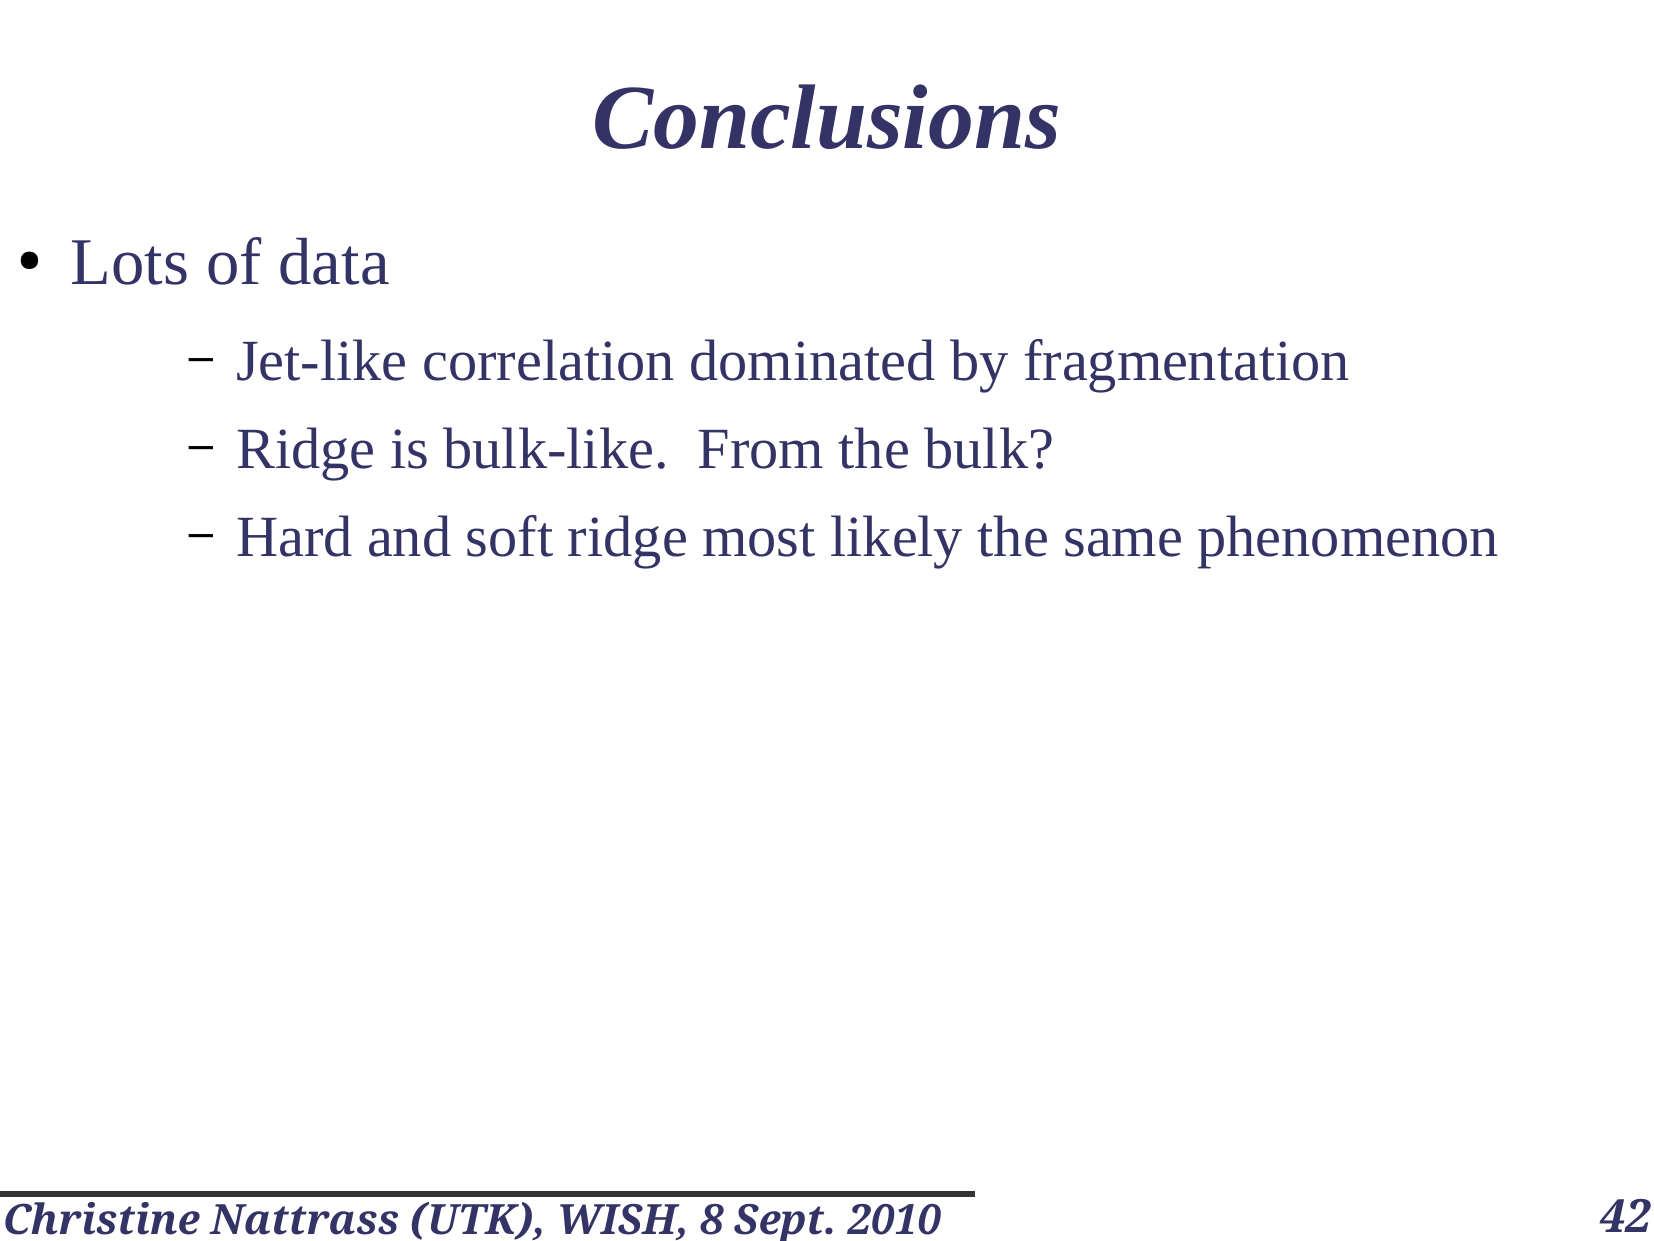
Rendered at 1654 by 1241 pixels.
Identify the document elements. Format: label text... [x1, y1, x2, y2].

title Conclusions [82, 21, 1571, 214]
list Lots of data Jet-like correlation dominated by fragmentation Ridge is bulk-like. From the bulk? Hard and soft ridge most likely the same phenomenon [0, 225, 1654, 1029]
